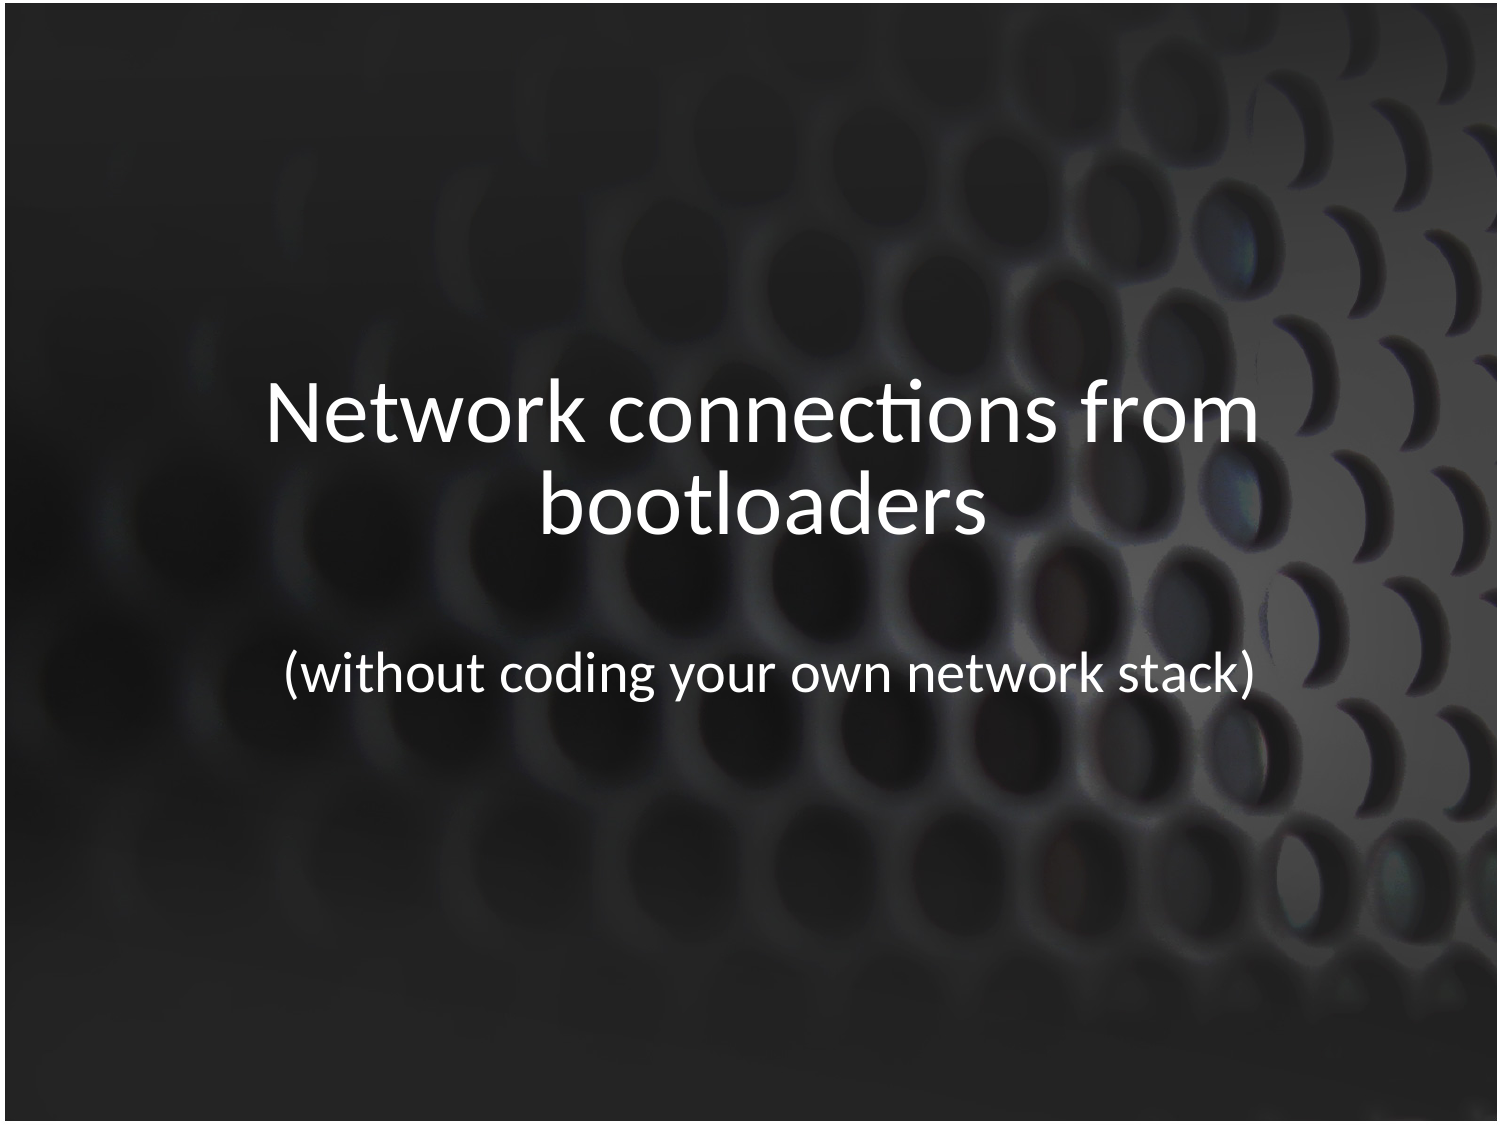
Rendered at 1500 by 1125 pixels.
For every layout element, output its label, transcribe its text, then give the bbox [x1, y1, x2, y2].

picture [0, 0, 1500, 1125]
title Network connections from bootloaders (without coding your own network stack) [88, 329, 1439, 752]
